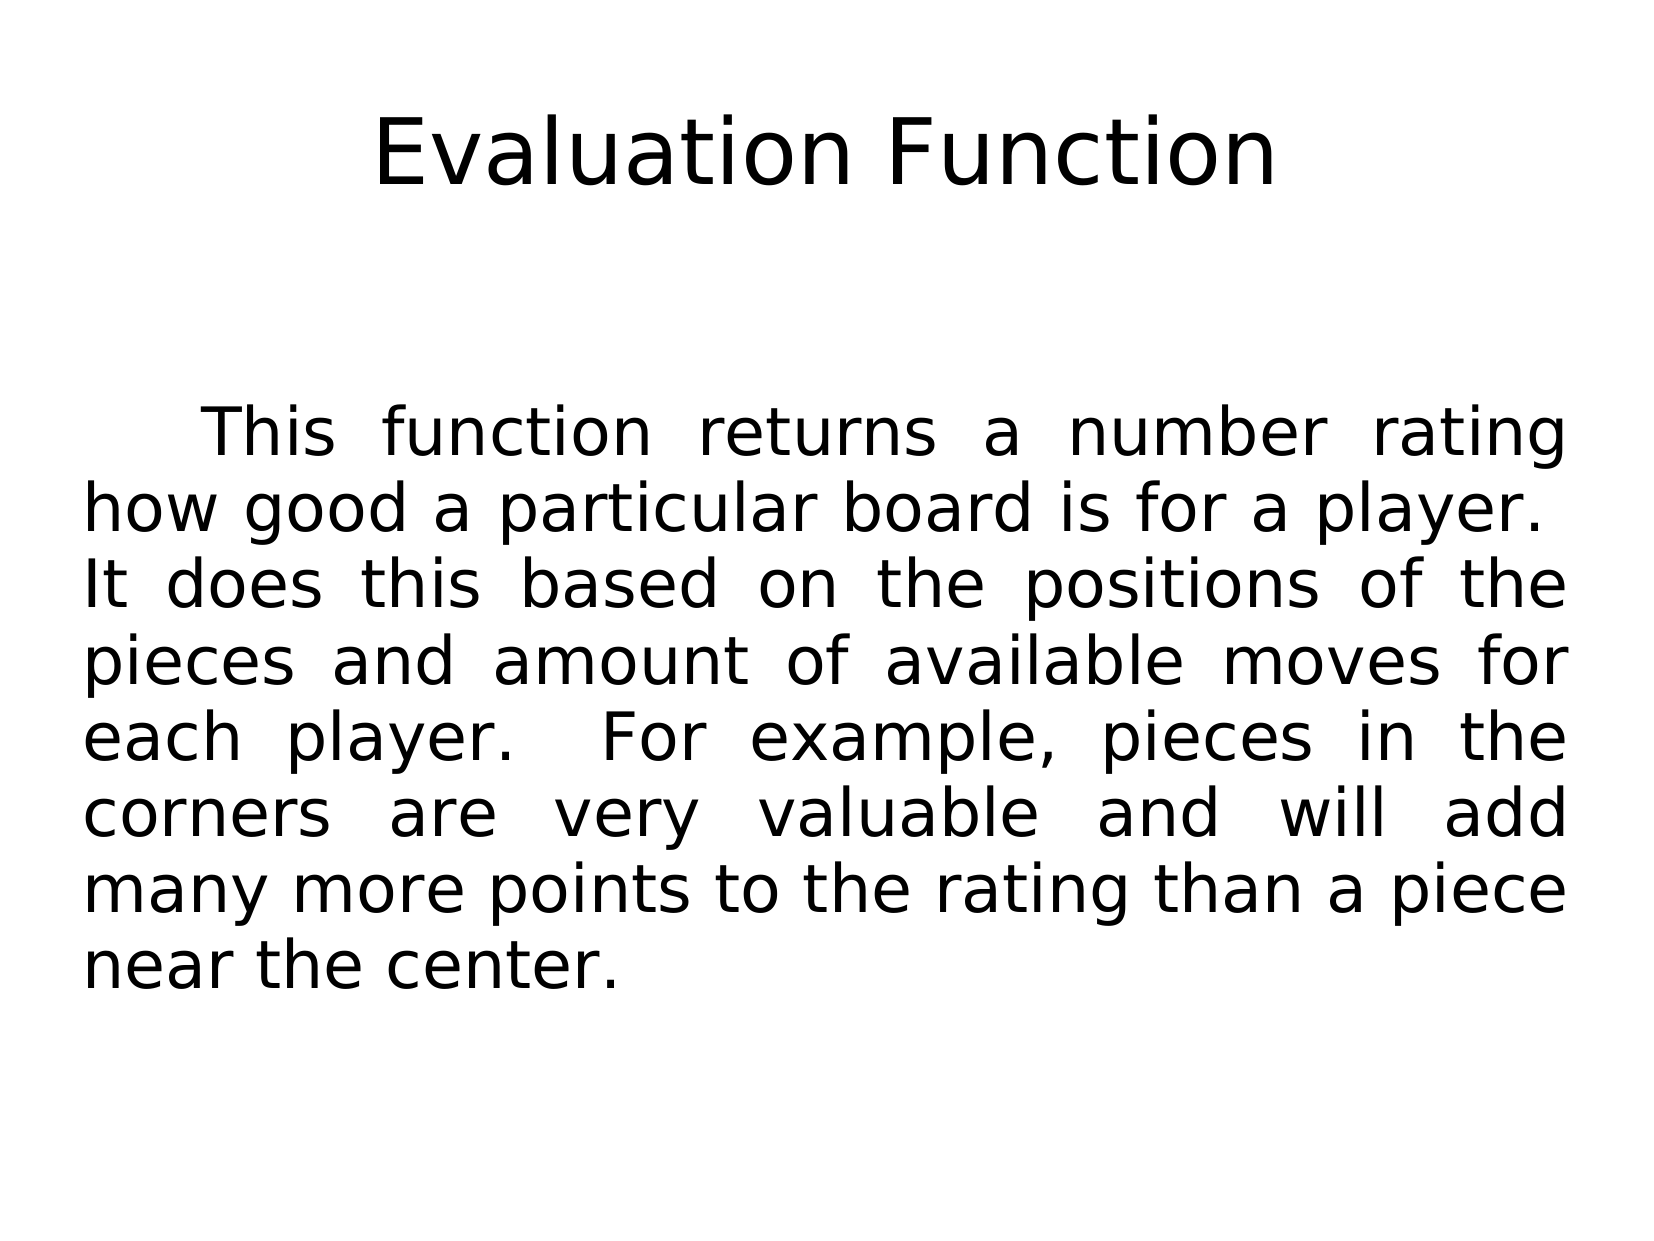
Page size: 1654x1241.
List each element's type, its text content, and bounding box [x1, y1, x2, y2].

title Evaluation Function [82, 49, 1571, 257]
subtitle This function returns a number rating how good a particular board is for a player. It does this based on the positions of the pieces and amount of available moves for each player. For example, pieces in the corners are very valuable and will add many more points to the rating than a piece near the center. [82, 290, 1571, 1109]
